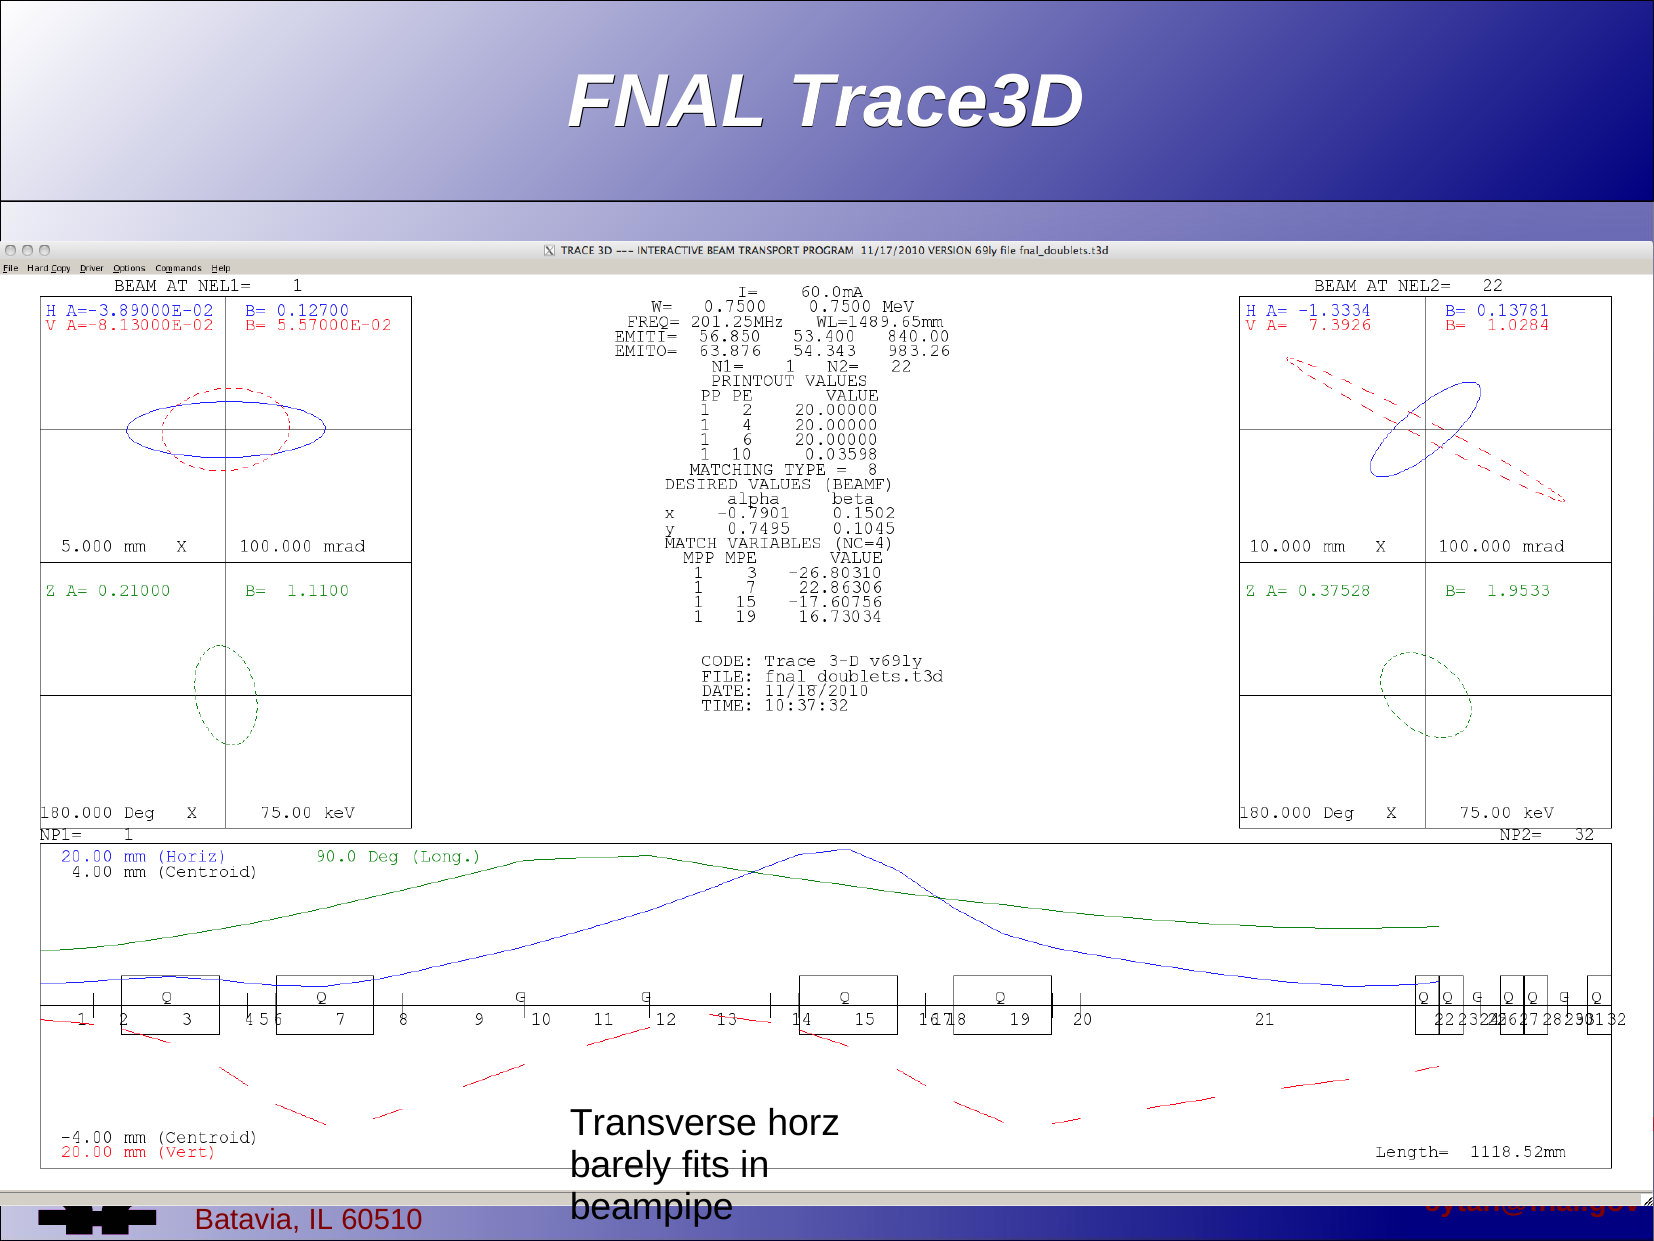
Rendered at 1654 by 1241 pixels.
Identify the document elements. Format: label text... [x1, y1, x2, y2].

picture [0, 202, 1654, 1241]
text_box Transverse horz barely fits in beampipe [555, 1095, 901, 1236]
title FNAL Trace3D [0, 7, 1654, 197]
